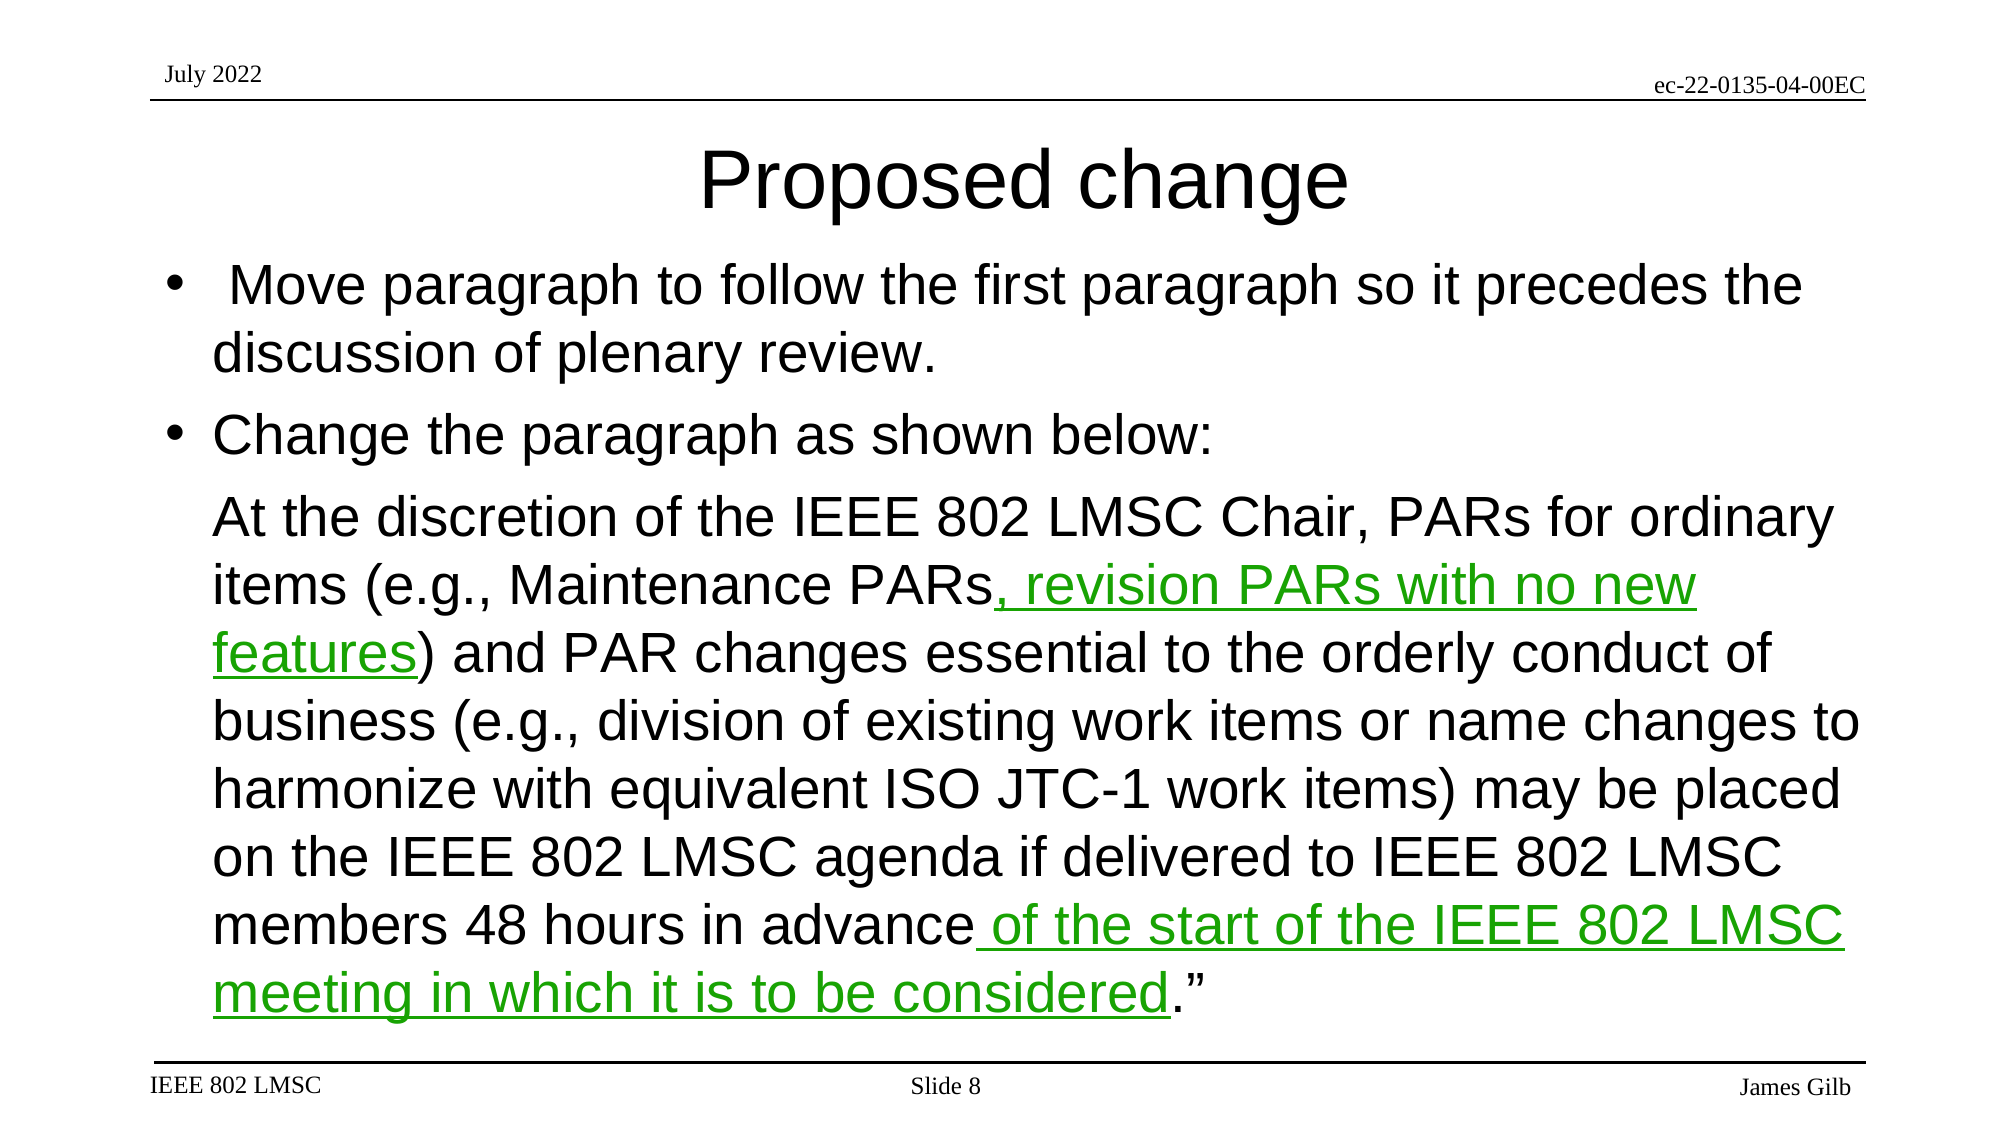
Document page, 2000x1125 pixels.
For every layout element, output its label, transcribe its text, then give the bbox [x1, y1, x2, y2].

list Move paragraph to follow the first paragraph so it precedes the discussion of plenary review. Change the paragraph as shown below: At the discretion of the IEEE 802 LMSC Chair, PARs for ordinary items (e.g., Maintenance PARs, revision PARs with no new features) and PAR changes essential to the orderly conduct of business (e.g., division of existing work items or name changes to harmonize with equivalent ISO JTC-1 work items) may be placed on the IEEE 802 LMSC agenda if delivered to IEEE 802 LMSC members 48 hours in advance of the start of the IEEE 802 LMSC meeting in which it is to be considered.” [149, 239, 1900, 1051]
title Proposed change [149, 112, 1900, 238]
